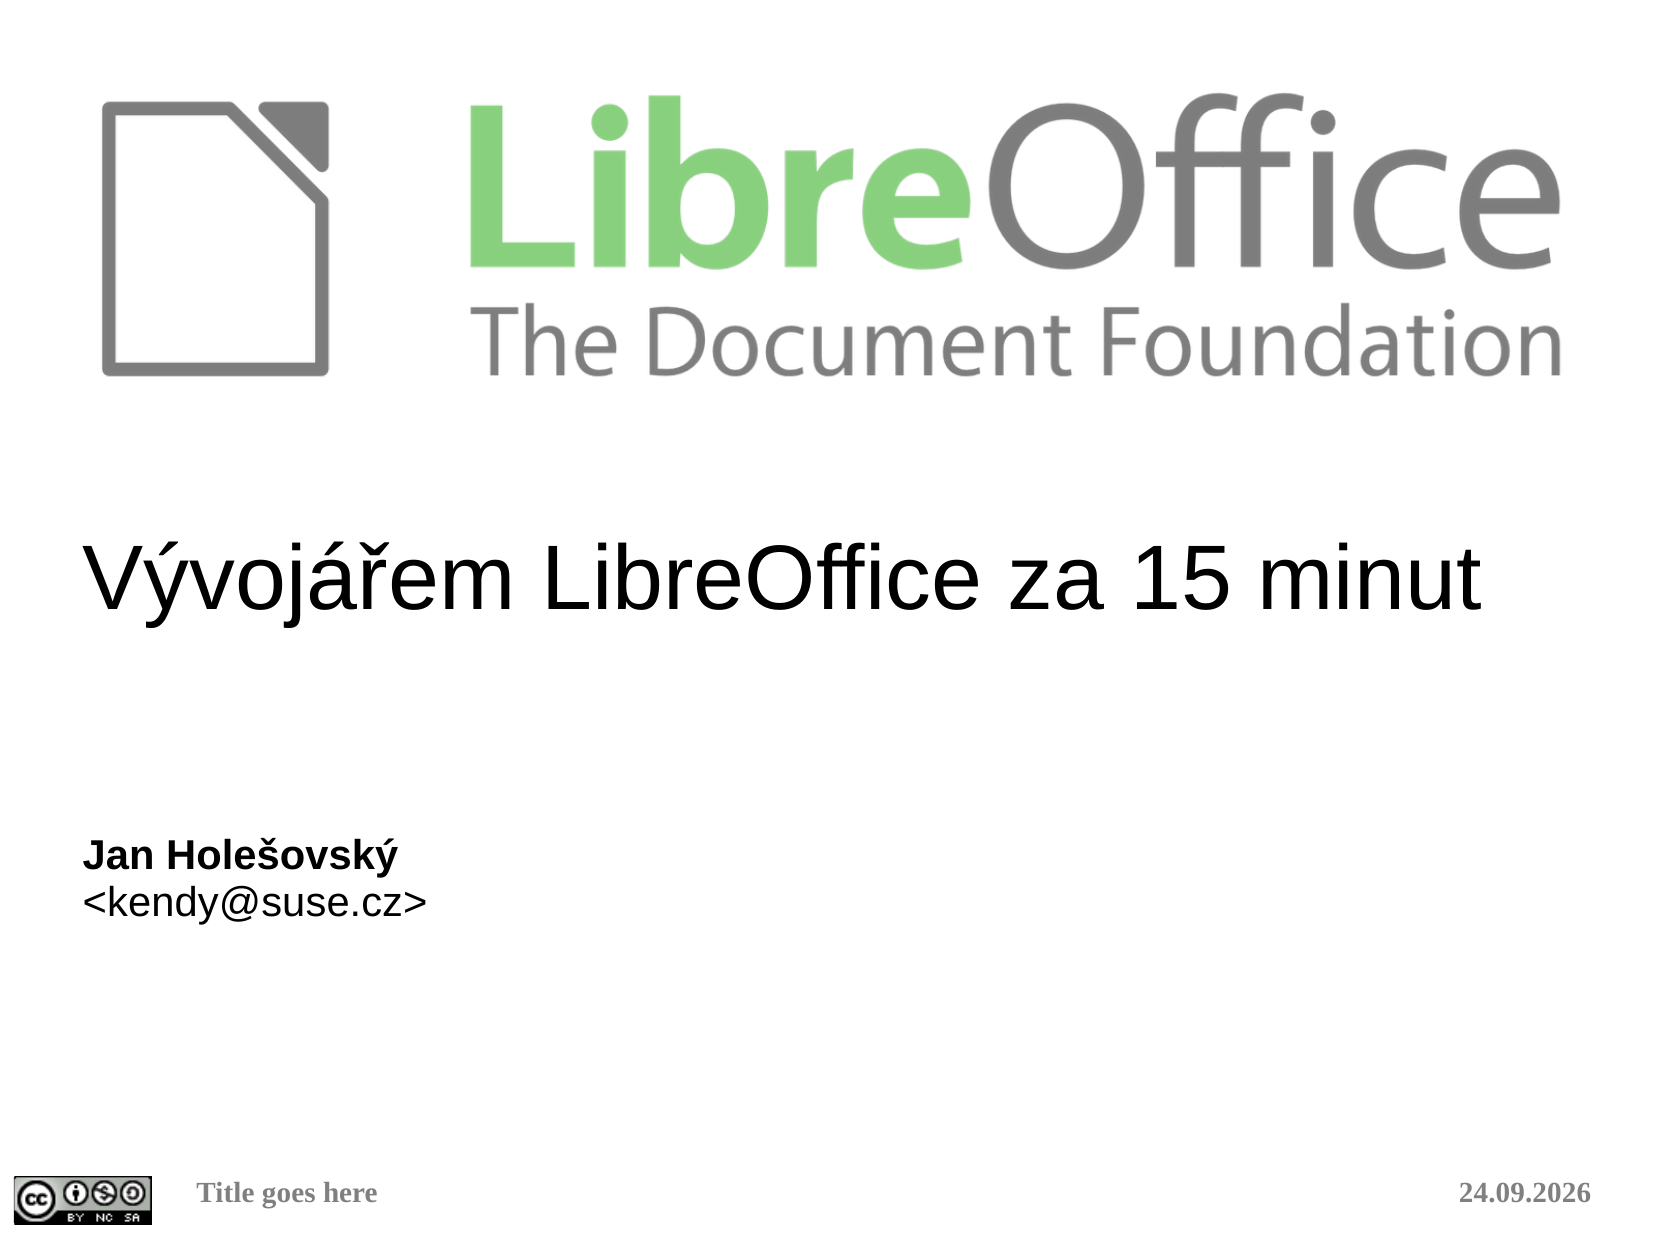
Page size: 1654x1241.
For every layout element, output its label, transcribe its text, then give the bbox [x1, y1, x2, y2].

picture [13, 1176, 152, 1225]
subtitle Jan Holešovský <kendy@suse.cz> [82, 805, 1571, 951]
title Vývojářem LibreOffice za 15 minut [82, 474, 1568, 682]
